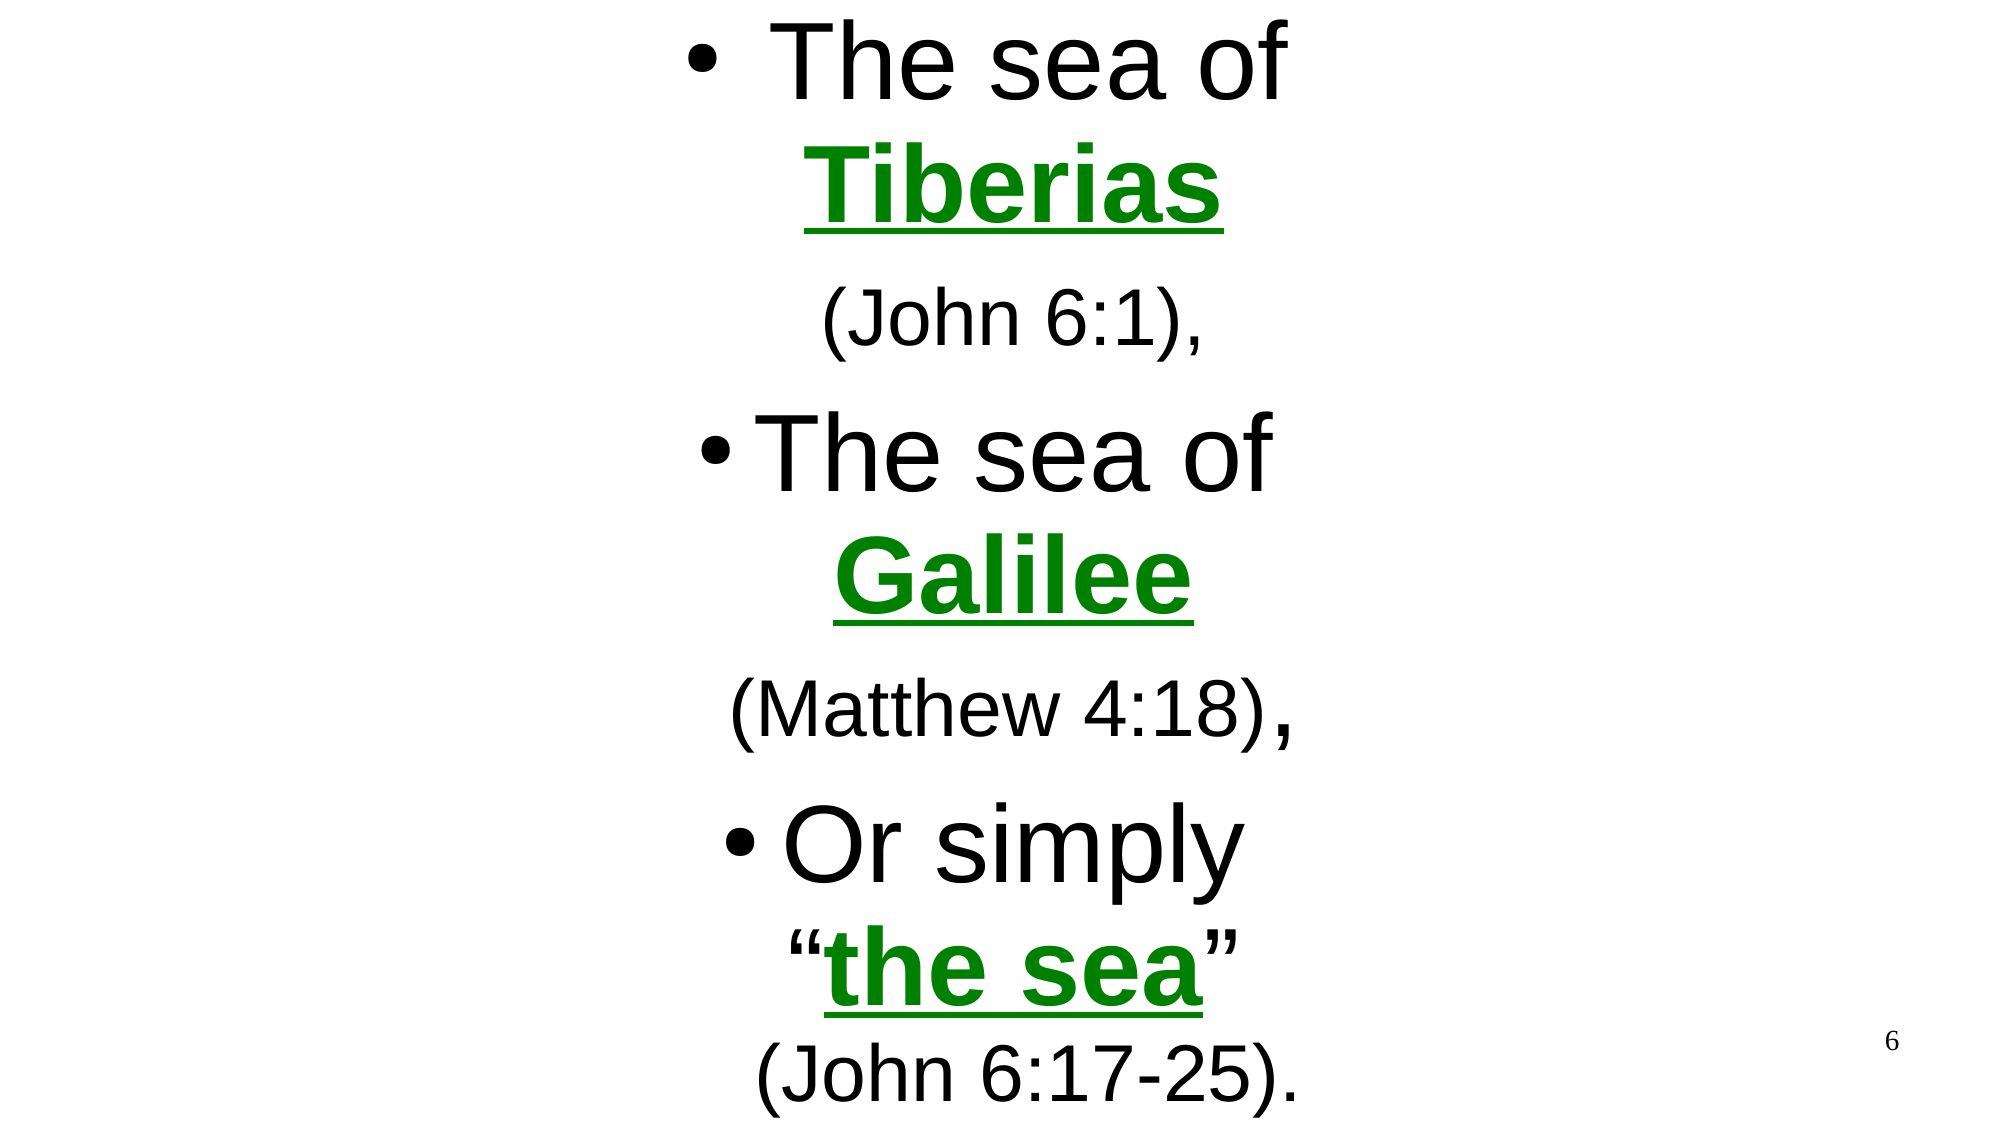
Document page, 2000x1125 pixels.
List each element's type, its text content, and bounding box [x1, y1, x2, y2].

list The sea of Tiberias (John 6:1), The sea of Galilee (Matthew 4:18), Or simply “the sea” (John 6:17-25). [0, 0, 1996, 1123]
